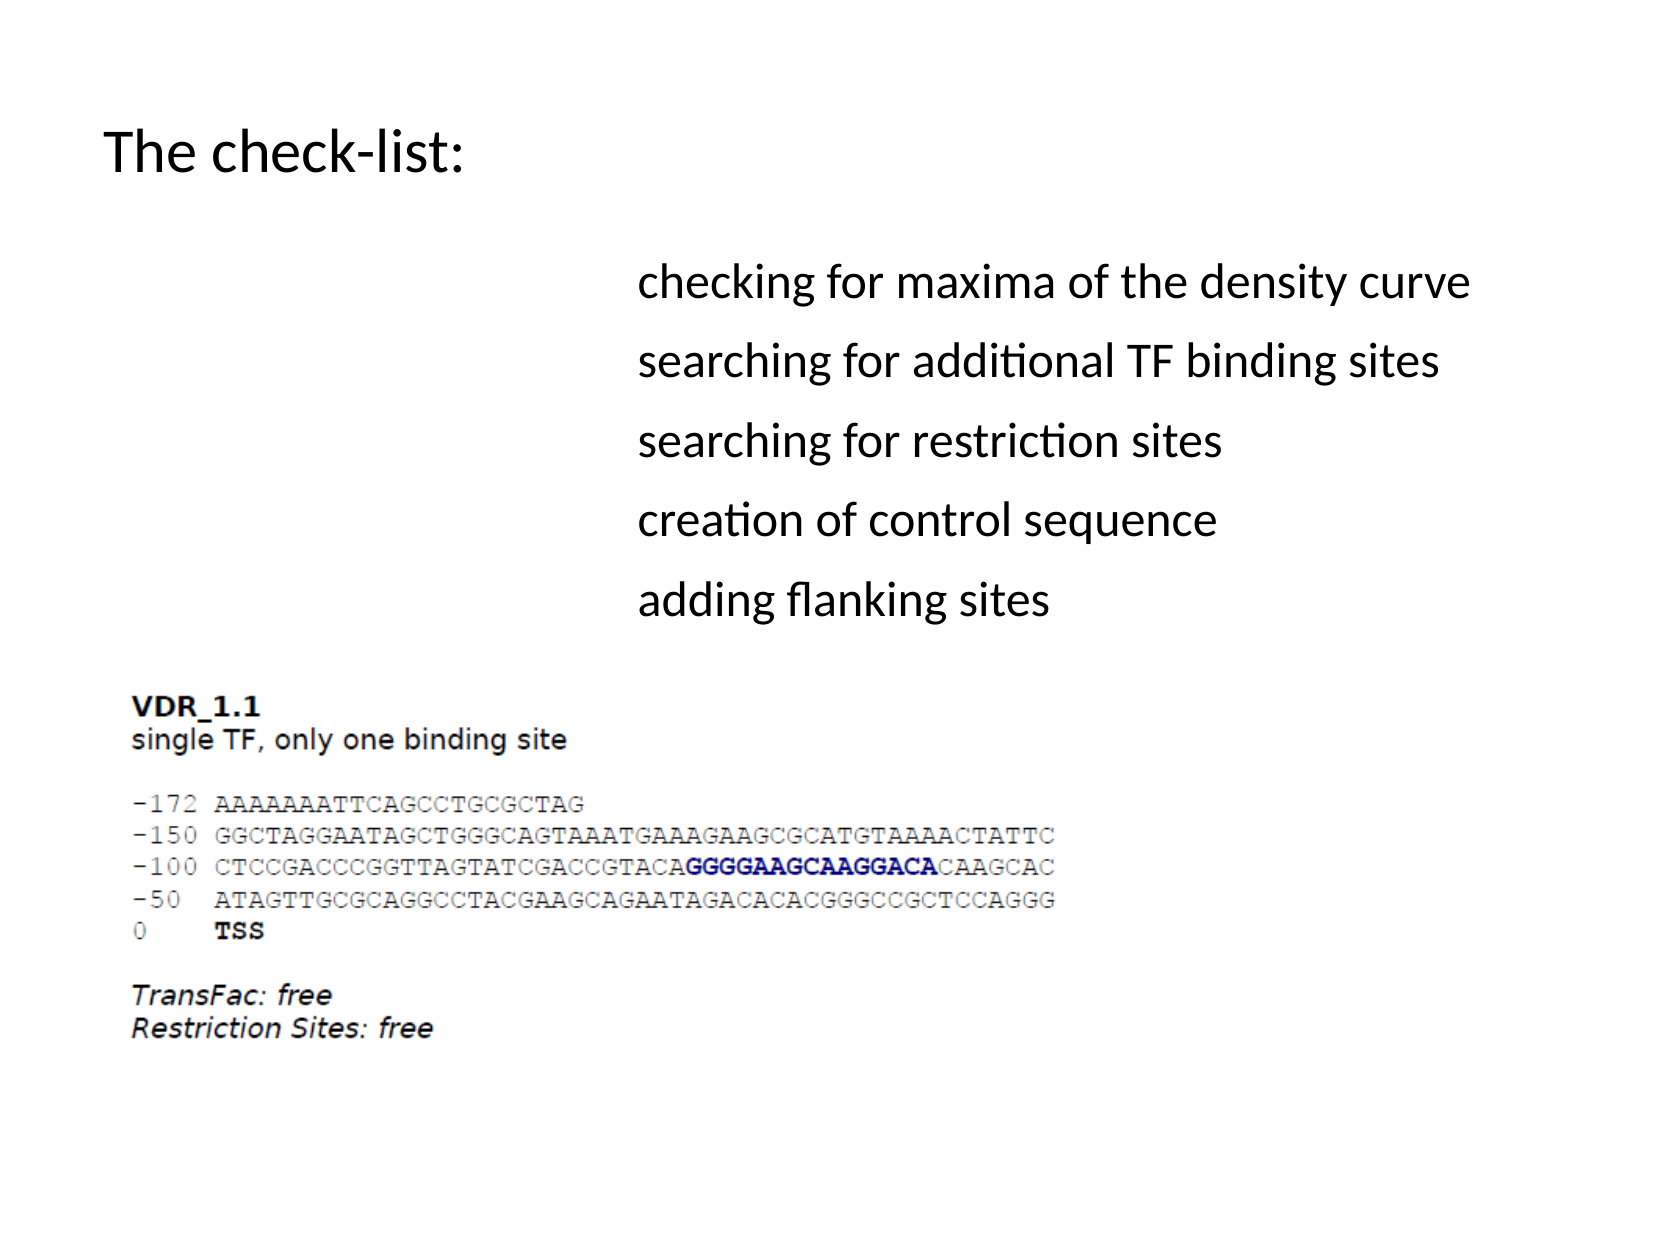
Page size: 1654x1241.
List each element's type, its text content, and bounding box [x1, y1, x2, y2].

text_box The check-list: [88, 118, 798, 210]
list checking for maxima of the density curve searching for additional TF binding sites searching for restriction sites creation of control sequence adding flanking sites [620, 260, 1625, 680]
picture [118, 679, 1096, 1065]
